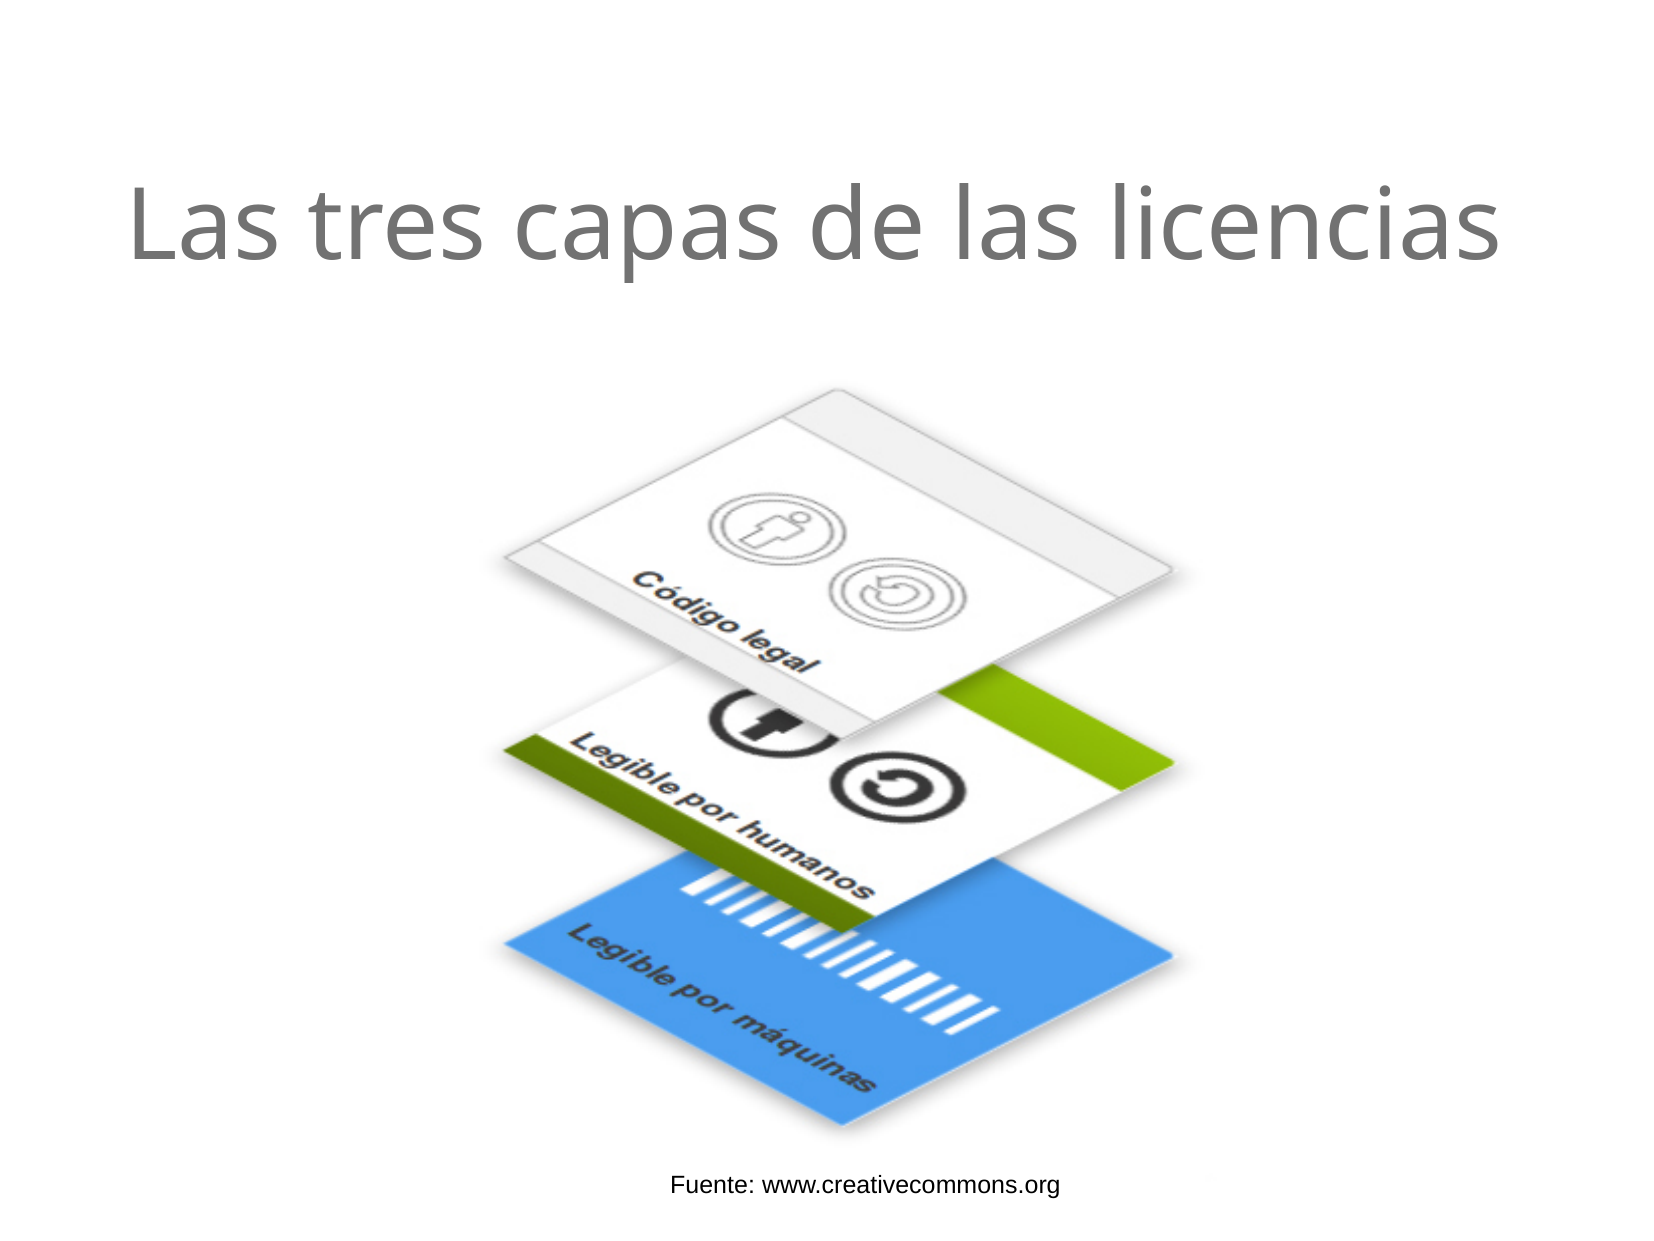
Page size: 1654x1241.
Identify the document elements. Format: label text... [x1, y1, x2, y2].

text_box Fuente: www.creativecommons.org [655, 1163, 1099, 1207]
picture [448, 371, 1217, 1182]
text_box Las tres capas de las licencias [59, 96, 1586, 343]
